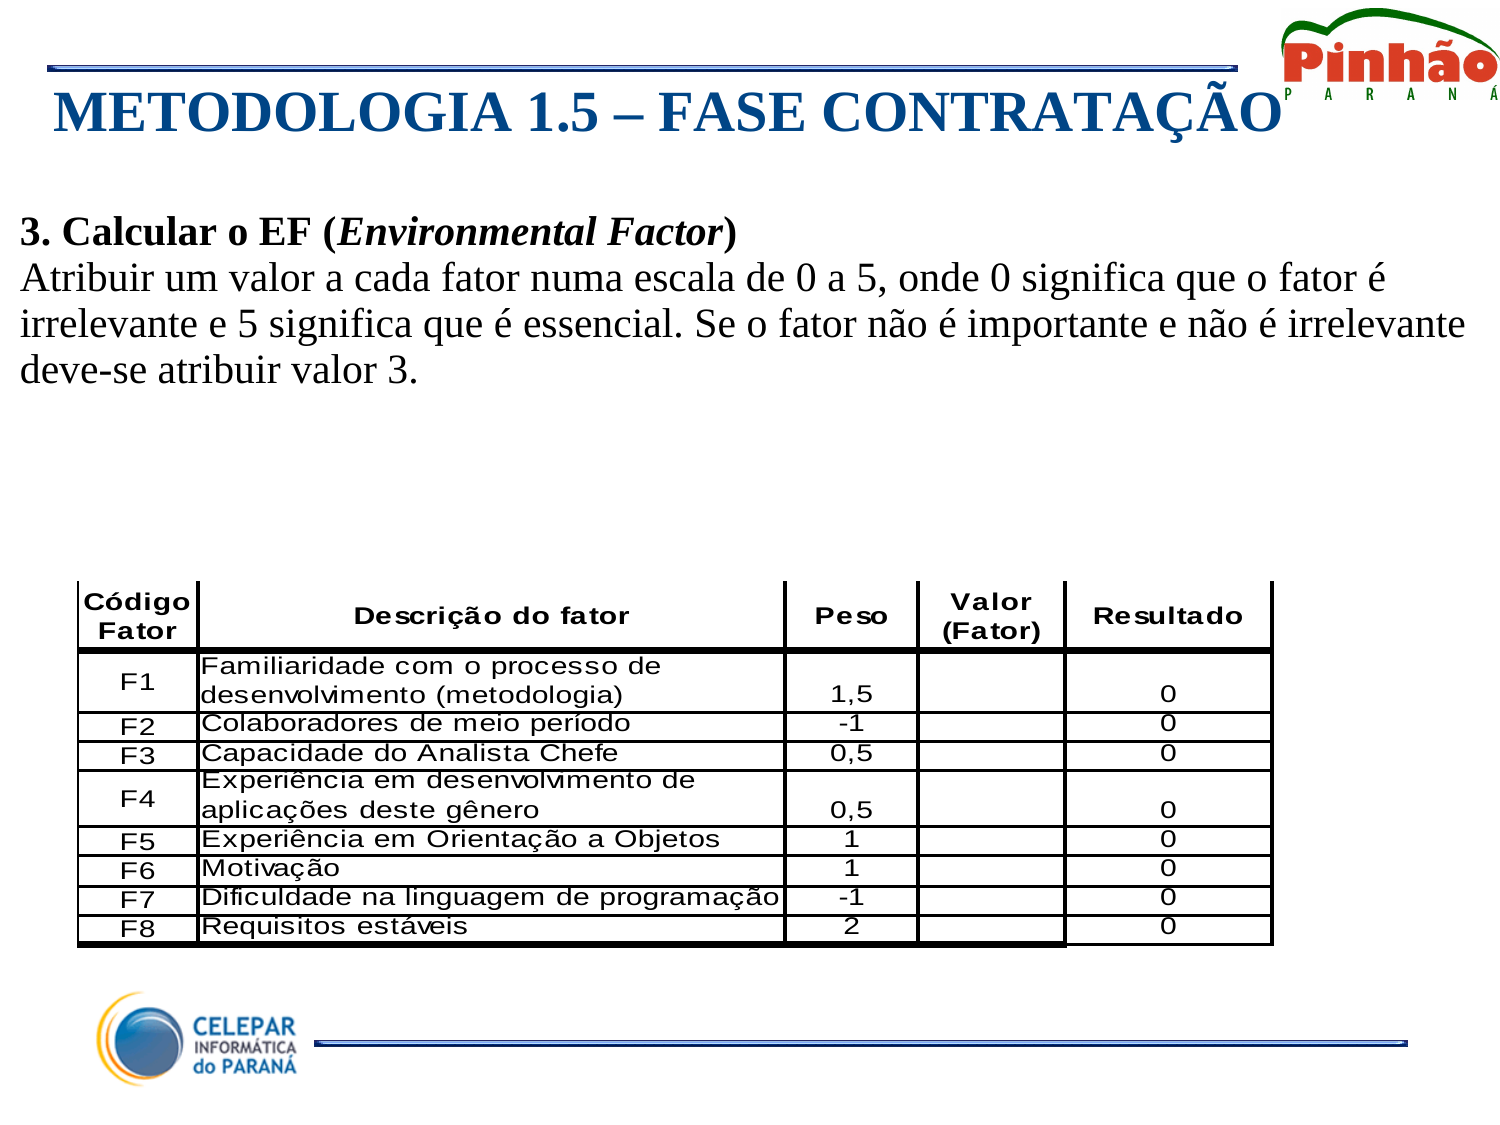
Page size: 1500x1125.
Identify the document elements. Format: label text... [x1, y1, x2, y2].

text_box [98, 465, 1420, 1125]
chart [77, 512, 1276, 968]
text_box METODOLOGIA 1.5 – FASE CONTRATAÇÃO [53, 79, 1284, 156]
title [78, 21, 1025, 79]
picture [1281, 8, 1500, 100]
text_box 3. Calcular o EF (Environmental Factor) Atribuir um valor a cada fator numa escala de 0 a 5, onde 0 significa que o fator é irrelevante e 5 significa que é essencial. Se o fator não é importante e não é irrelevante deve-se atribuir valor 3. [19, 208, 1468, 465]
